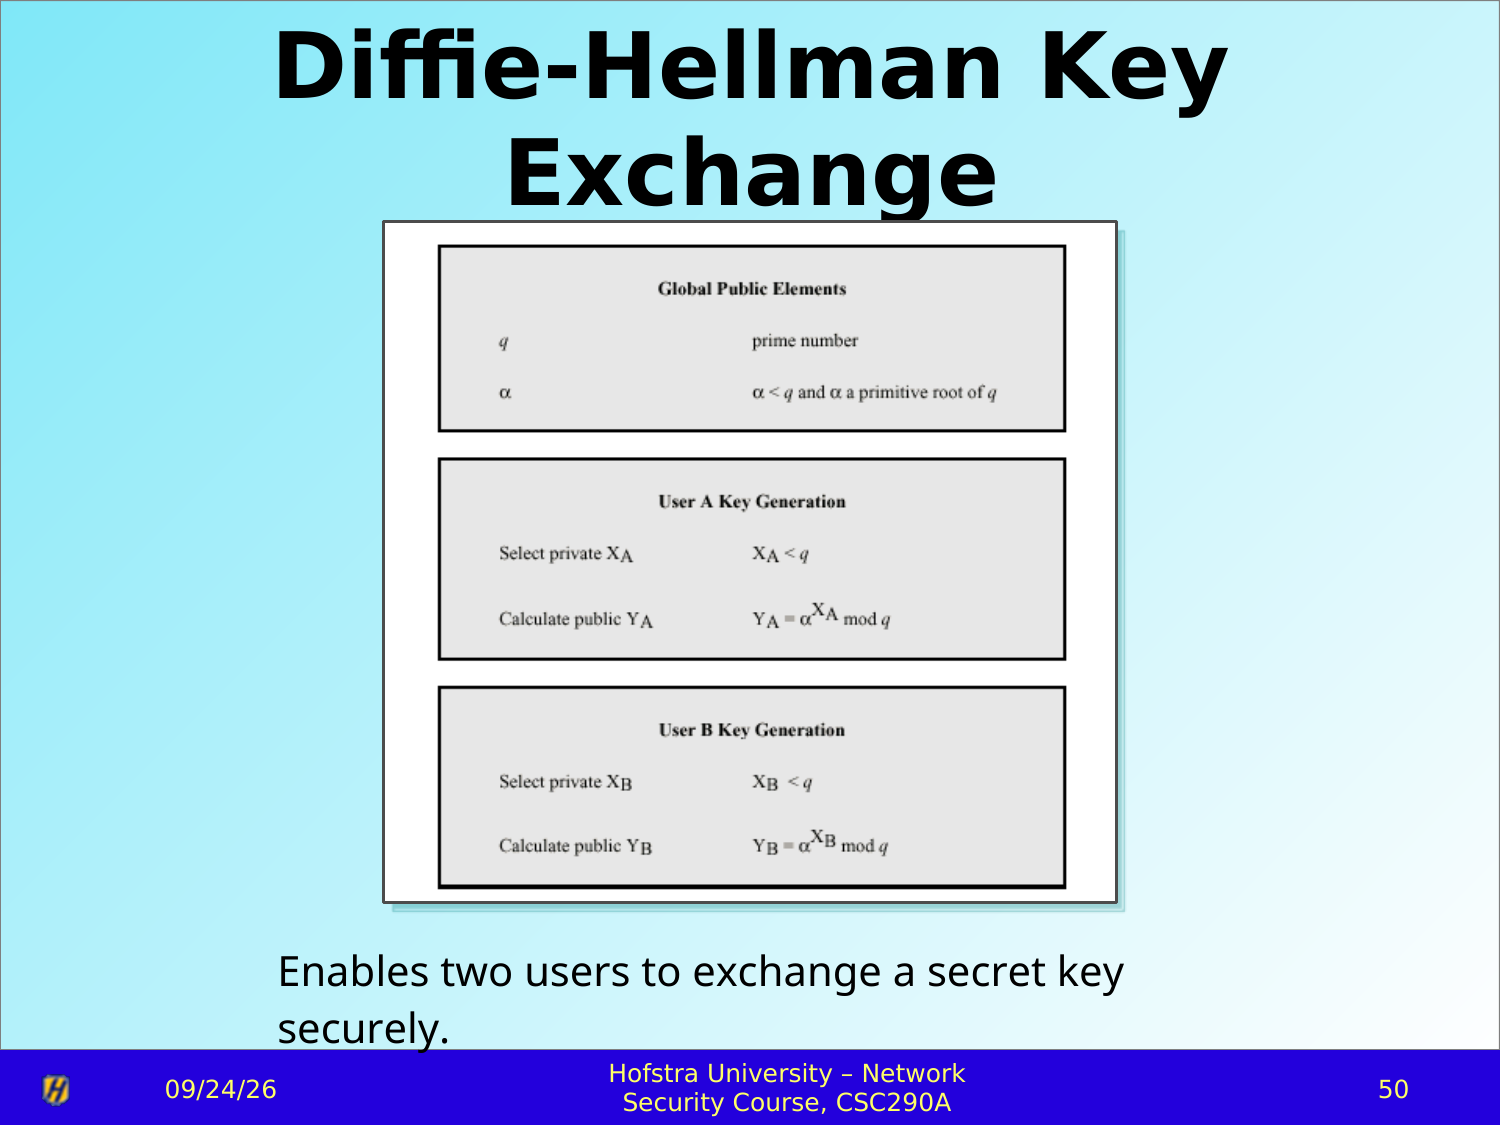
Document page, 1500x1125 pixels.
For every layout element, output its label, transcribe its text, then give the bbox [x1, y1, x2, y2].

picture [37, 1072, 76, 1110]
text_box Enables two users to exchange a secret key securely. [262, 934, 1276, 1064]
picture [385, 223, 1115, 902]
title Diffie-Hellman Key Exchange [112, 5, 1391, 236]
